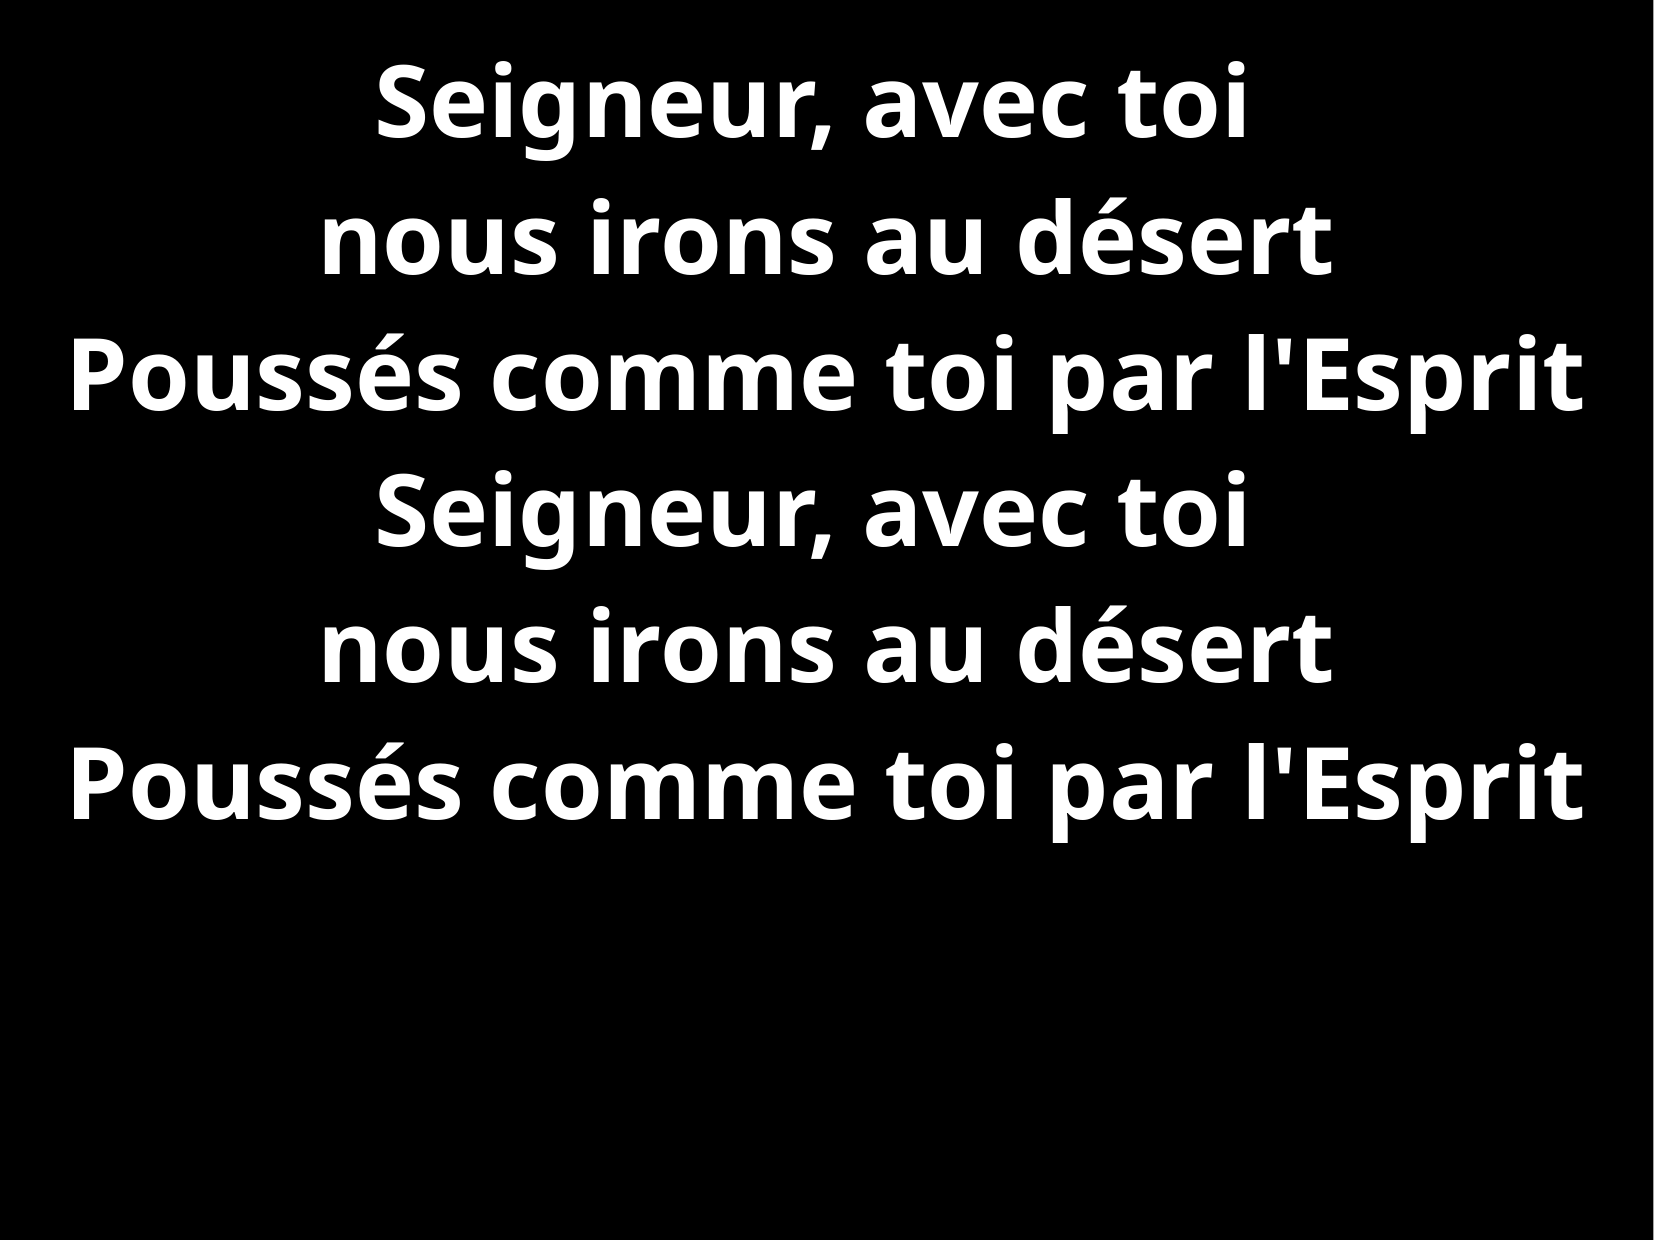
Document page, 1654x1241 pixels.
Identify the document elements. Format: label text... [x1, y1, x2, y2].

text_box Seigneur, avec toi nous irons au désert Poussés comme toi par l'Esprit Seigneur, avec toi nous irons au désert Poussés comme toi par l'Esprit [23, 23, 1630, 1205]
